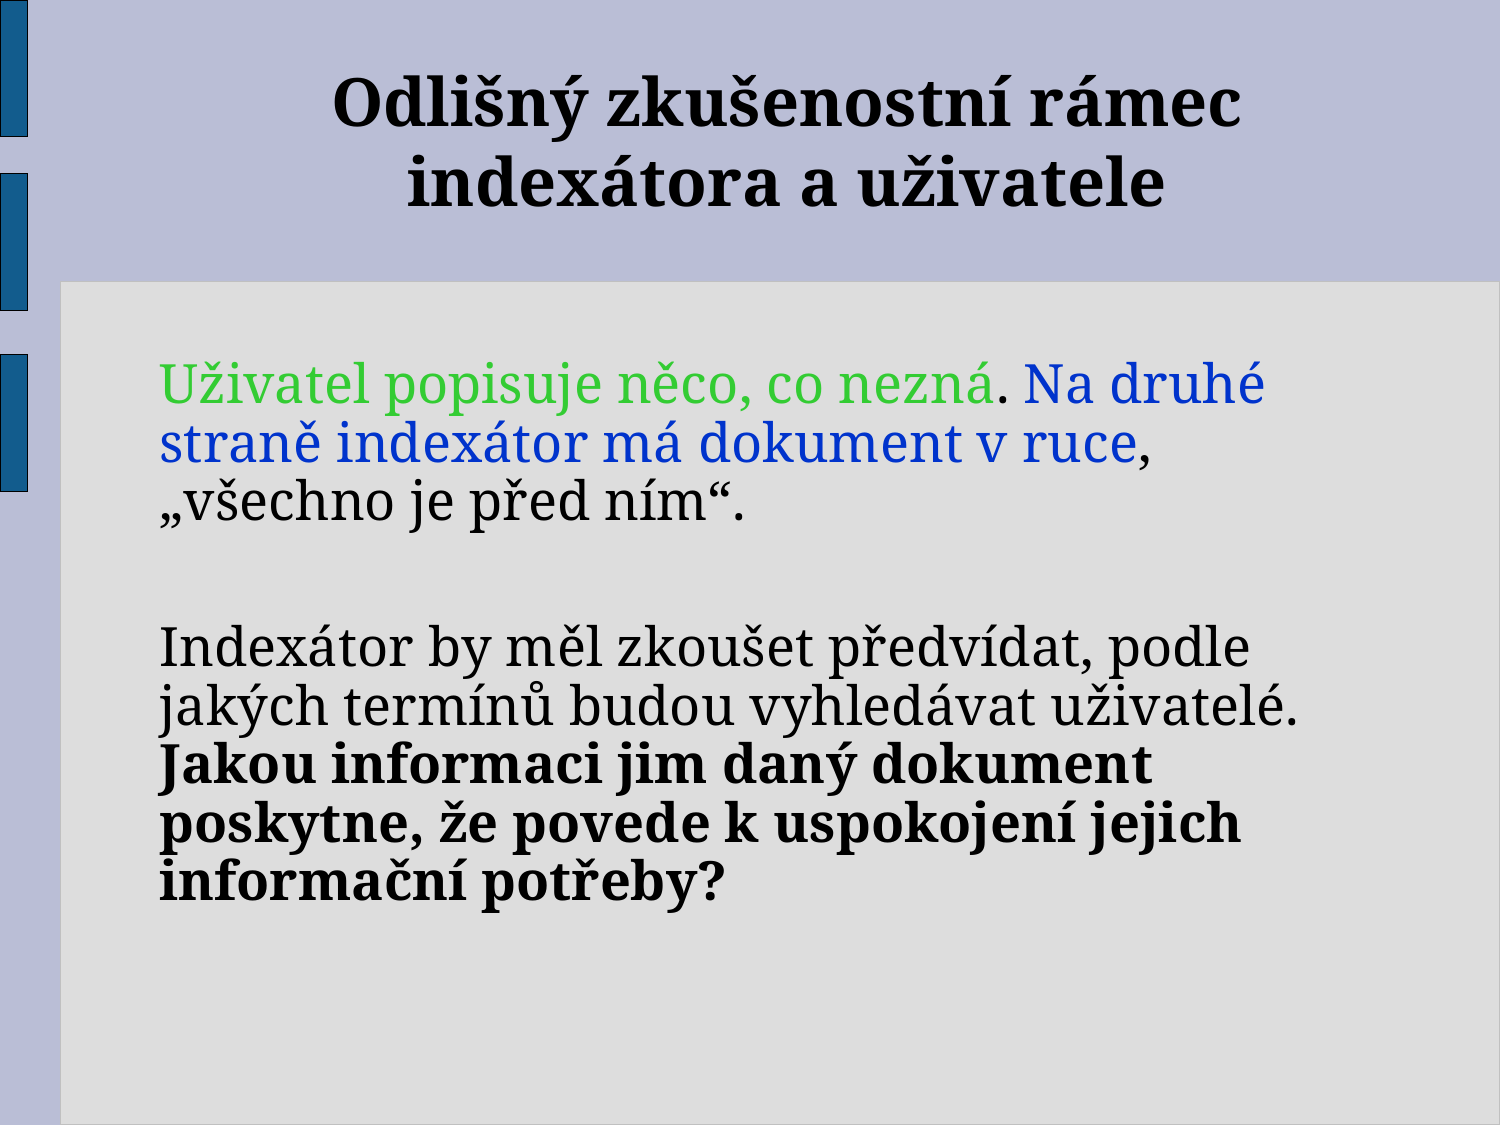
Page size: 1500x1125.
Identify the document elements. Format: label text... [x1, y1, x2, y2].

list Uživatel popisuje něco, co nezná. Na druhé straně indexátor má dokument v ruce, „všechno je před ním“. Indexátor by měl zkoušet předvídat, podle jakých termínů budou vyhledávat uživatelé. Jakou informaci jim daný dokument poskytne, že povede k uspokojení jejich informační potřeby? [88, 349, 1364, 1093]
title Odlišný zkušenostní rámec indexátora a uživatele [150, 45, 1426, 234]
